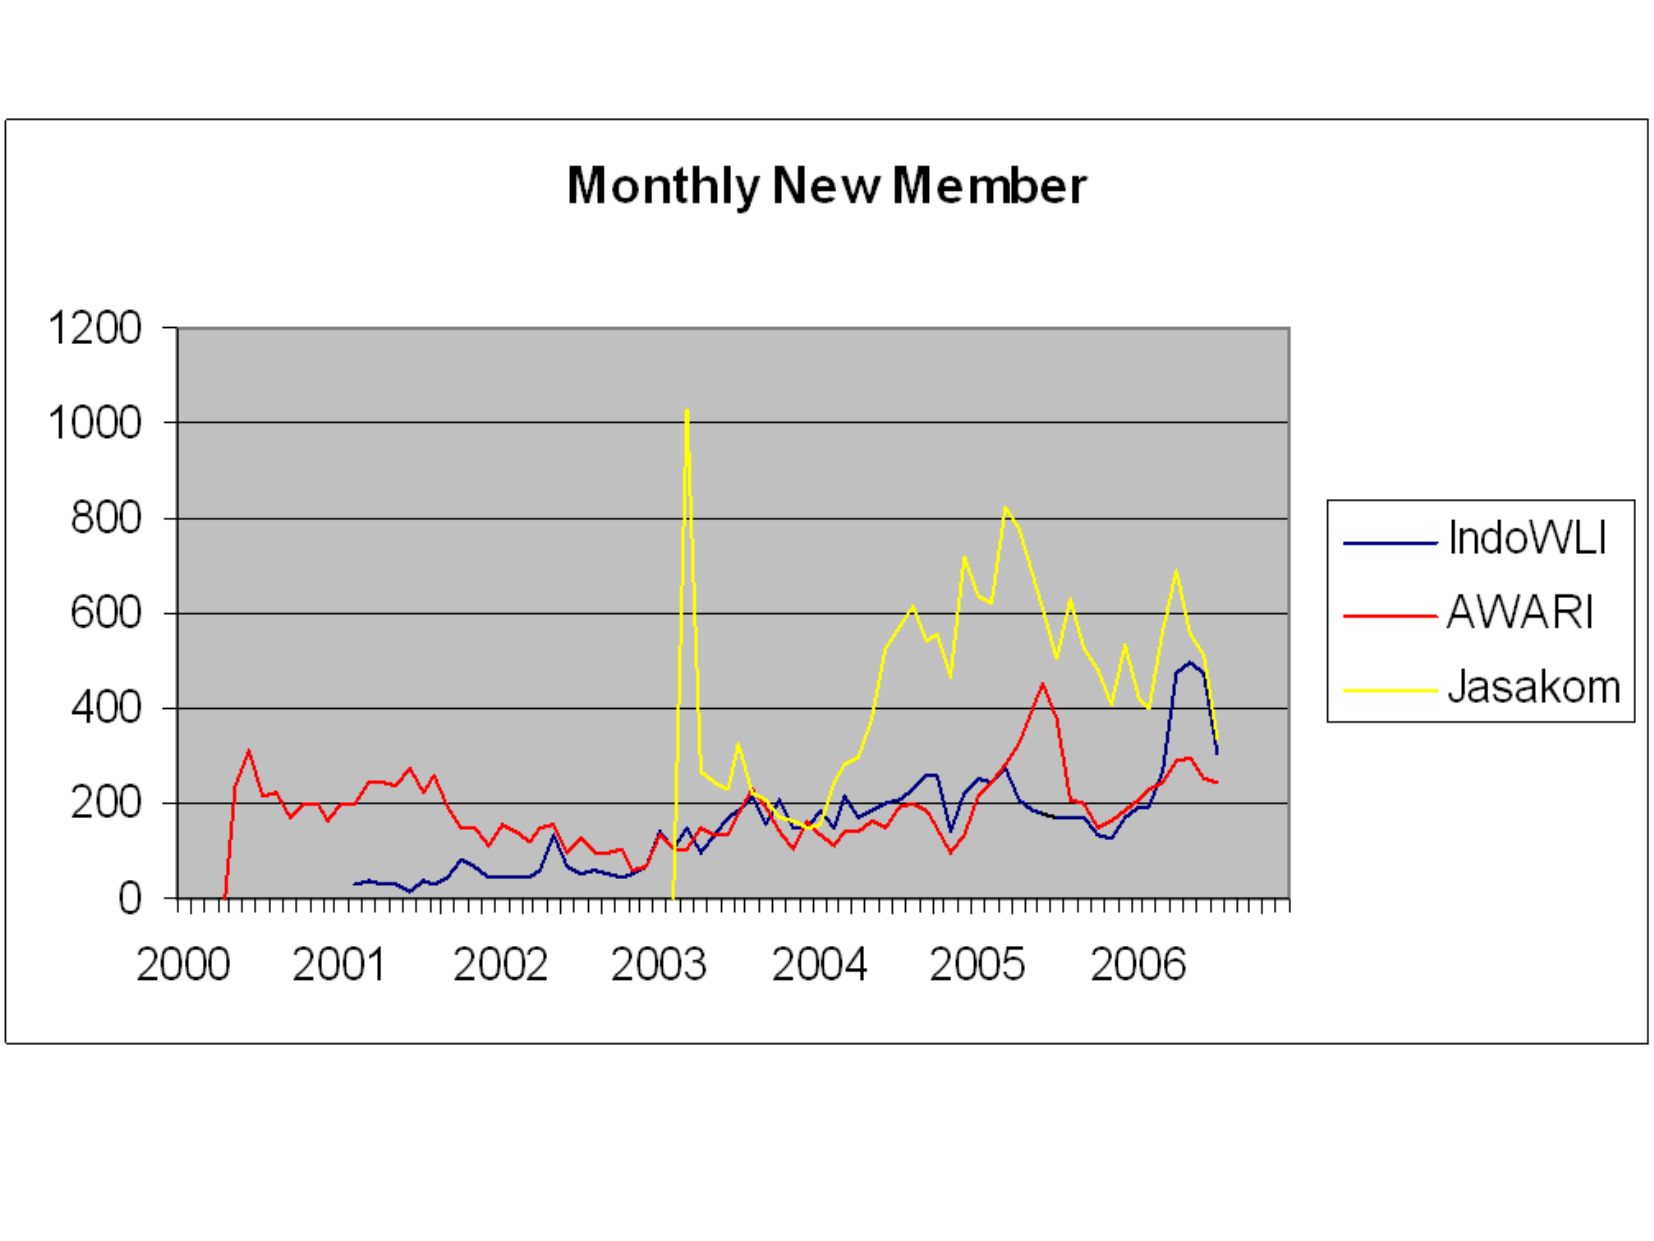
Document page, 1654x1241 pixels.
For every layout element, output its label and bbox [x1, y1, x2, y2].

picture [0, 112, 1654, 1051]
